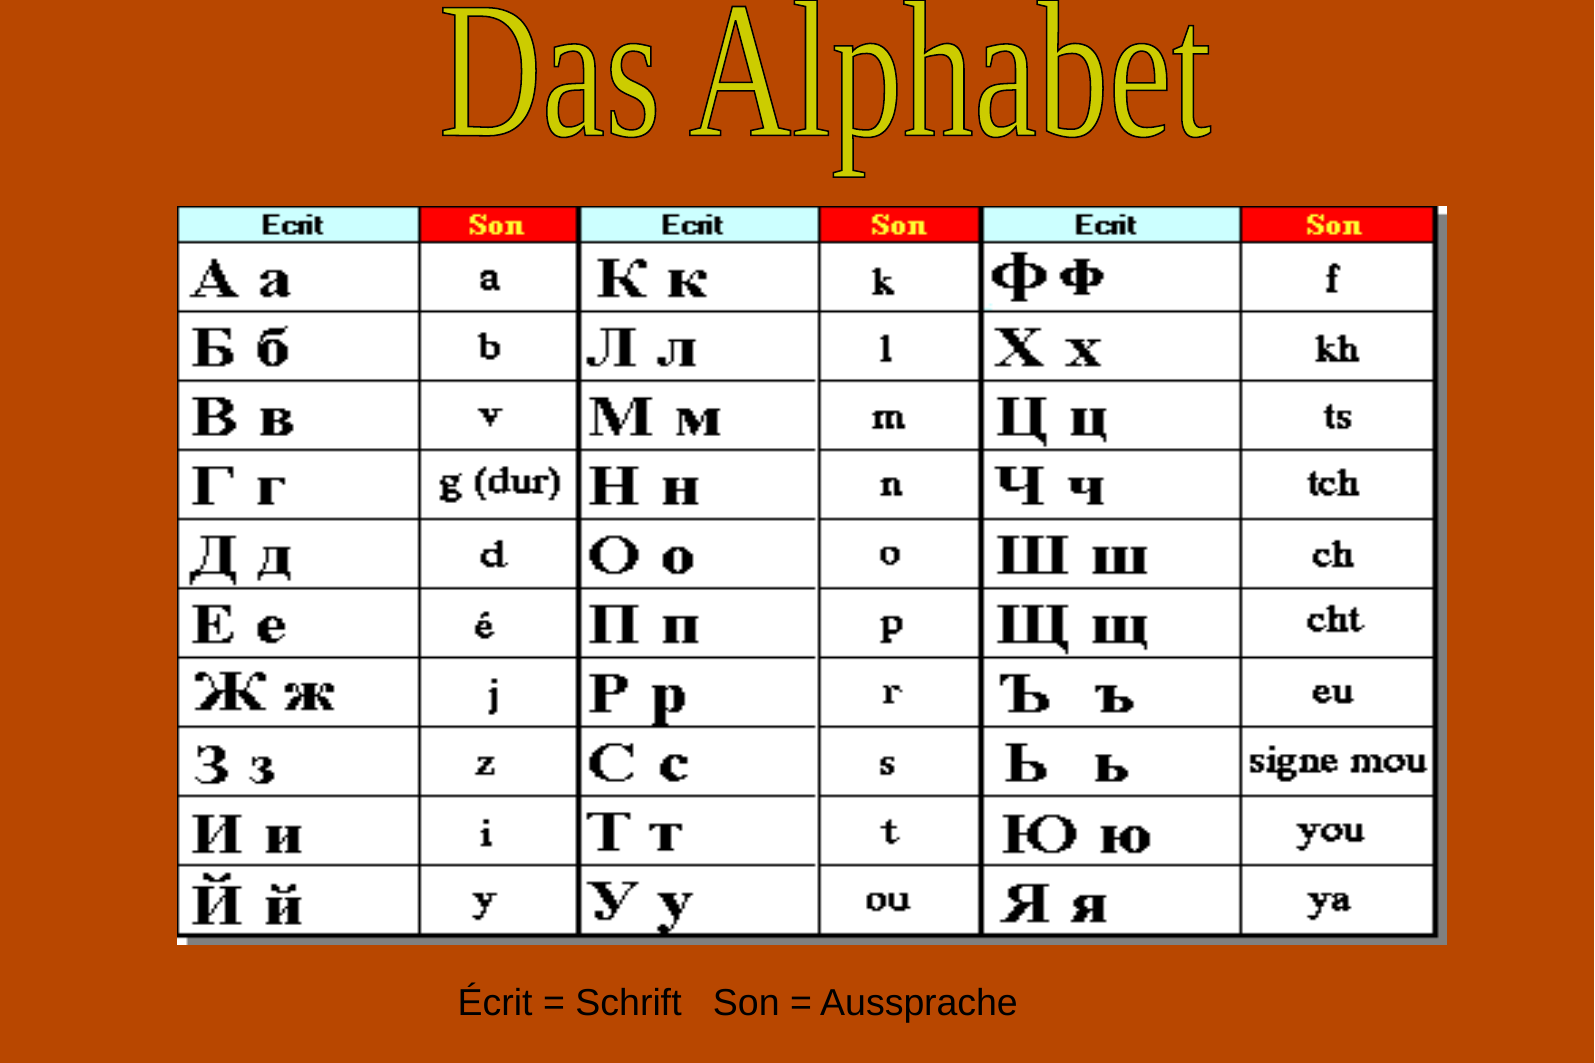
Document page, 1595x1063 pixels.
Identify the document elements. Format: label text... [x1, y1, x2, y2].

text_box Das Alphabet [833, 43, 897, 178]
text_box Écrit = Schrift Son = Aussprache [442, 974, 1093, 1032]
text_box Das Alphabet [546, 43, 604, 138]
text_box Das Alphabet [689, 6, 791, 136]
text_box Das Alphabet [978, 43, 1036, 138]
text_box Das Alphabet [442, 7, 537, 136]
text_box Das Alphabet [794, 0, 829, 136]
text_box Das Alphabet [1173, 25, 1211, 138]
text_box Das Alphabet [903, 0, 972, 136]
text_box Das Alphabet [1114, 43, 1167, 138]
text_box Das Alphabet [610, 43, 656, 138]
text_box Das Alphabet [1037, 0, 1104, 138]
picture [177, 206, 1447, 945]
